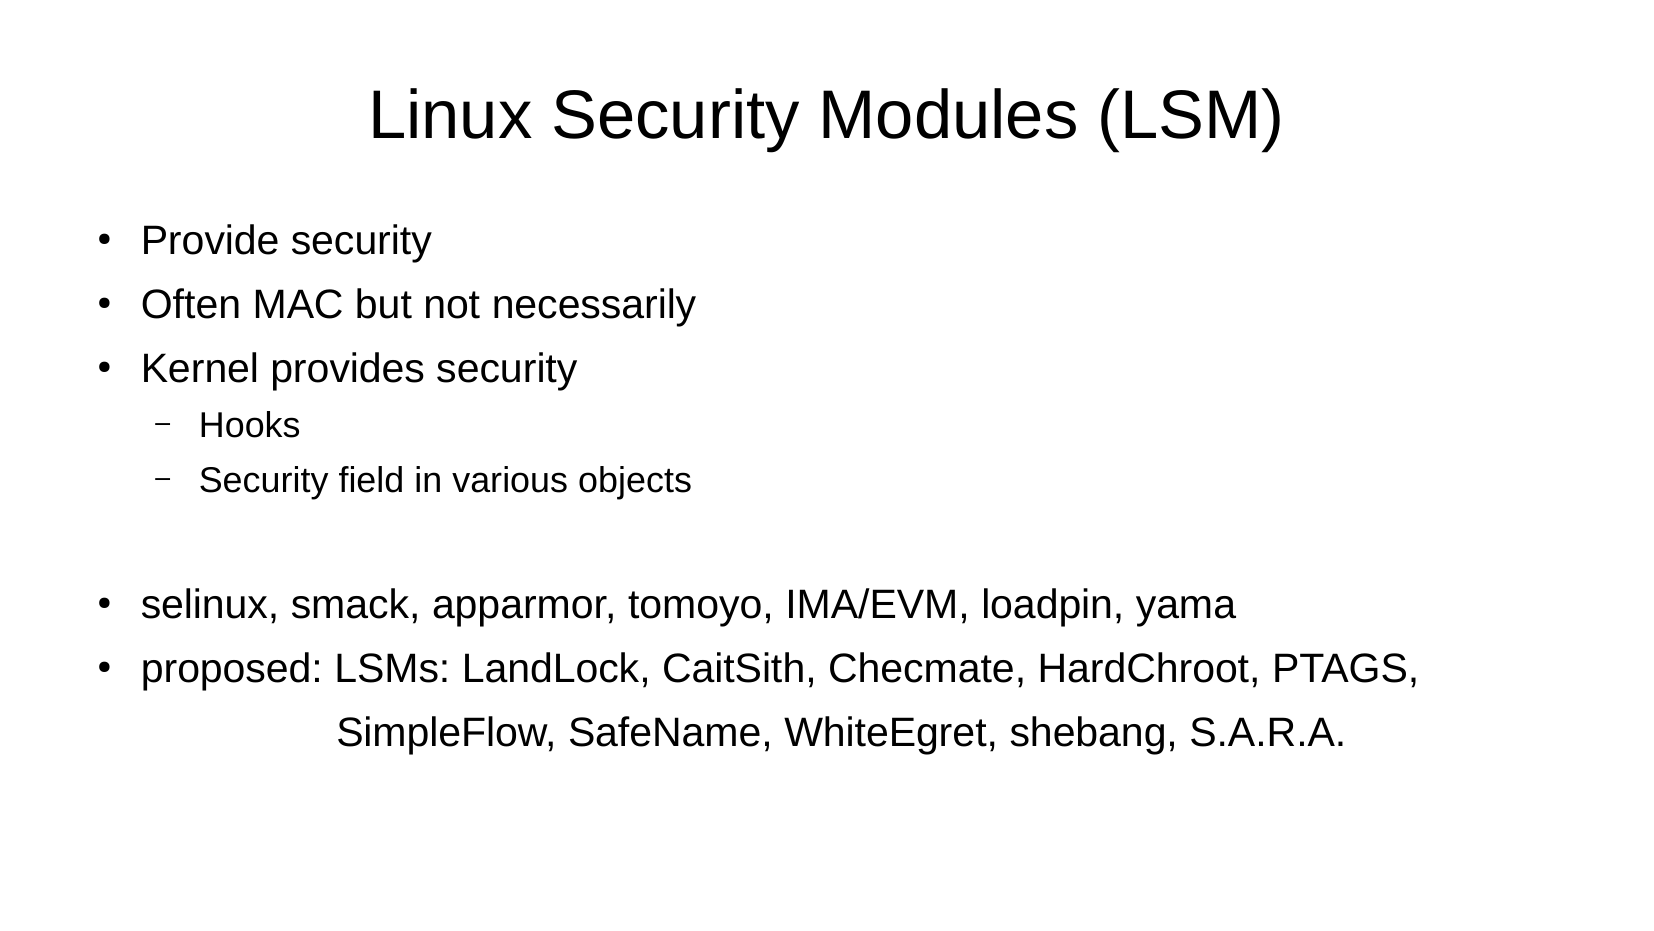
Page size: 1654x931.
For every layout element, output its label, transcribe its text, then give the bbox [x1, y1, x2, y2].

list Provide security Often MAC but not necessarily Kernel provides security Hooks Security field in various objects selinux, smack, apparmor, tomoyo, IMA/EVM, loadpin, yama proposed: LSMs: LandLock, CaitSith, Checmate, HardChroot, PTAGS, SimpleFlow, SafeName, WhiteEgret, shebang, S.A.R.A. [82, 217, 1571, 758]
title Linux Security Modules (LSM) [82, 37, 1571, 193]
